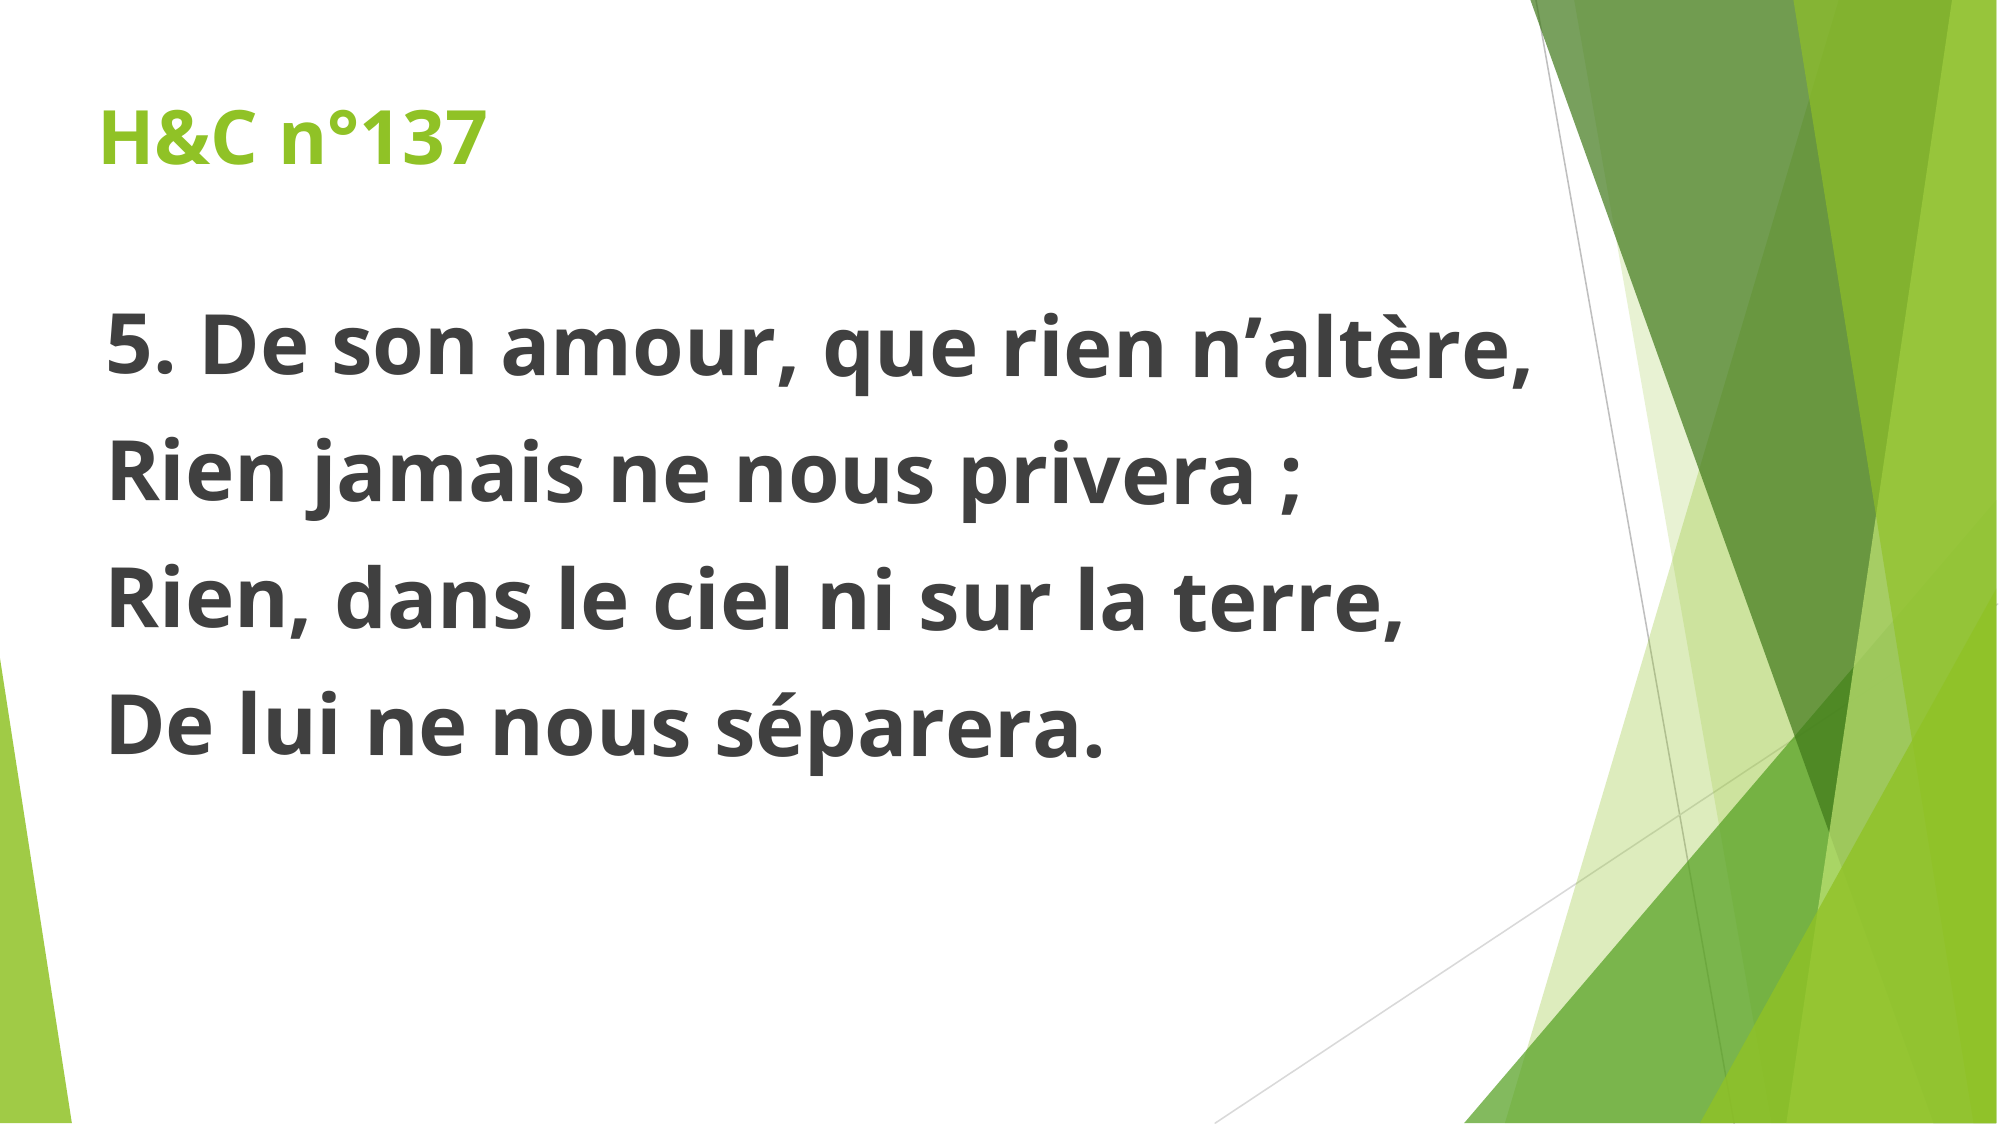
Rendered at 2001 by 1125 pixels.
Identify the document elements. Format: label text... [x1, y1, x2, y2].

text_box 5. De son amour, que rien n’altère, Rien jamais ne nous privera ; Rien, dans le ciel ni sur la terre, De lui ne nous séparera. [88, 267, 1958, 1086]
text_box H&C n°137 [82, 82, 579, 189]
